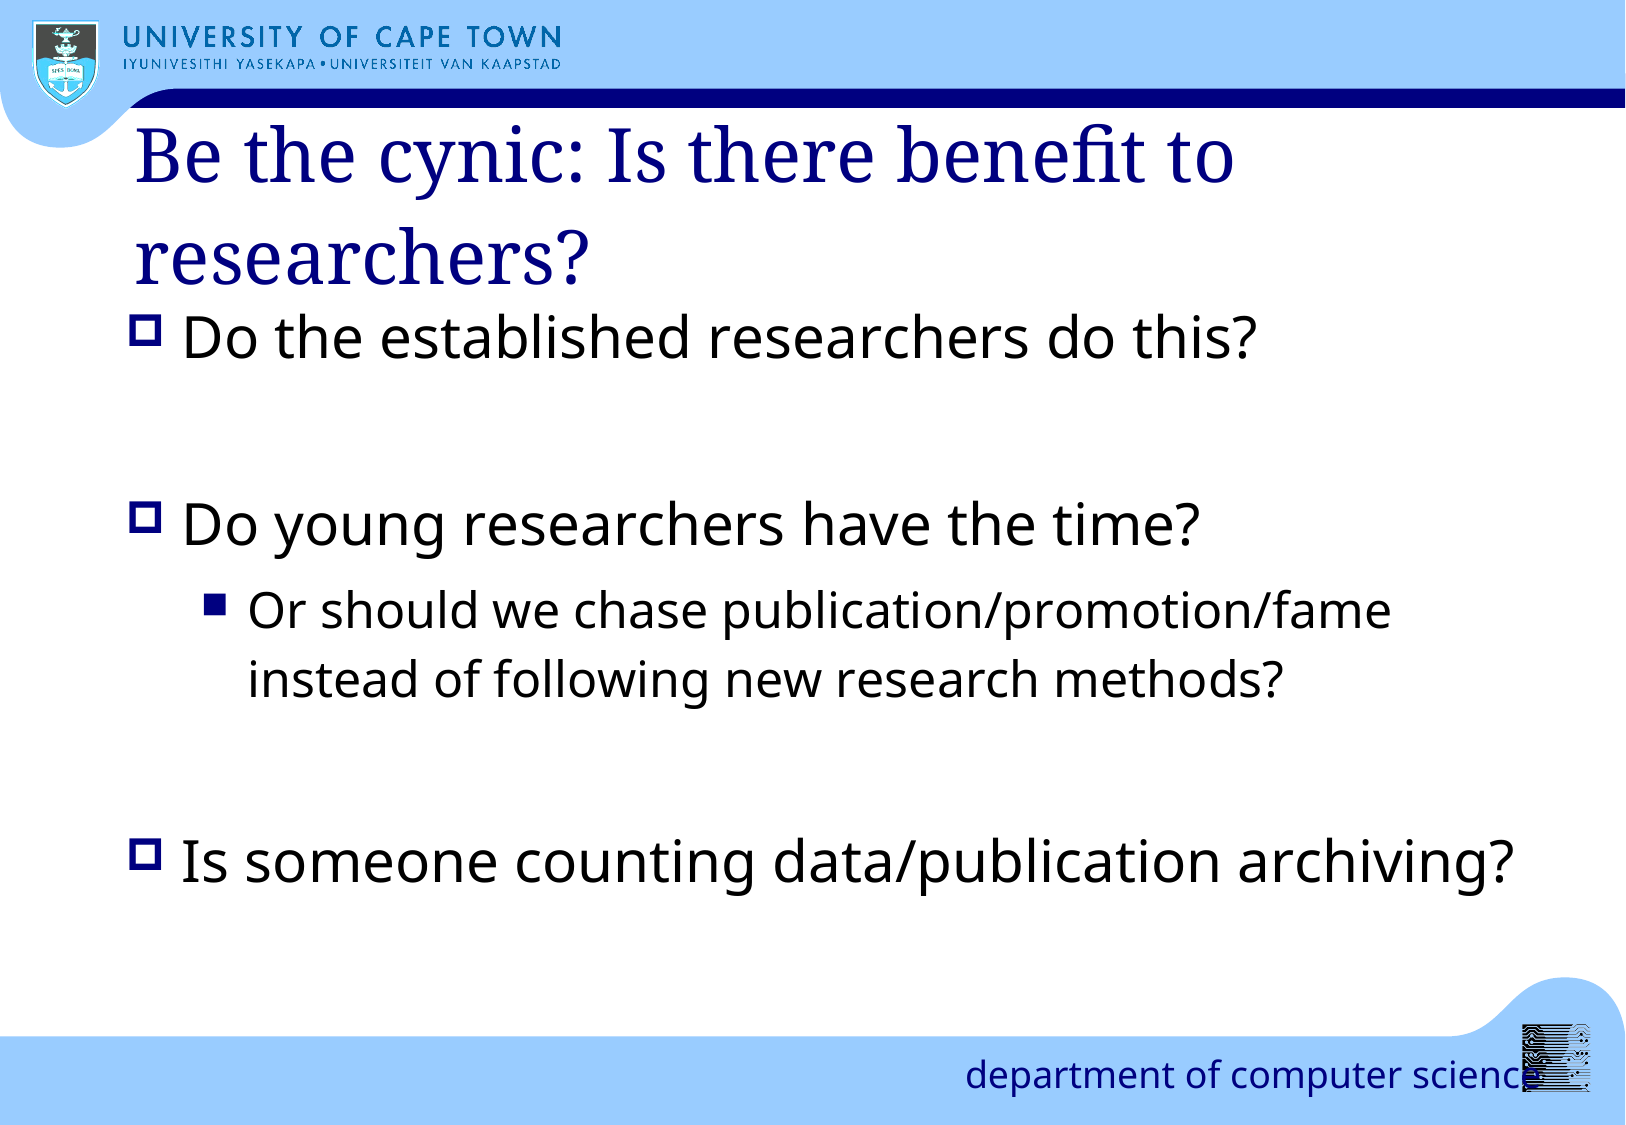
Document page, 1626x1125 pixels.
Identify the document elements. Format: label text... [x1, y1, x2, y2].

picture [120, 23, 563, 71]
list Do the established researchers do this? Do young researchers have the time? Or should we chase publication/promotion/fame instead of following new research methods? Is someone counting data/publication archiving? [125, 296, 1570, 949]
title Be the cynic: Is there benefit to researchers? [134, 140, 1571, 268]
picture [1526, 1070, 1536, 1076]
picture [1522, 1024, 1591, 1092]
